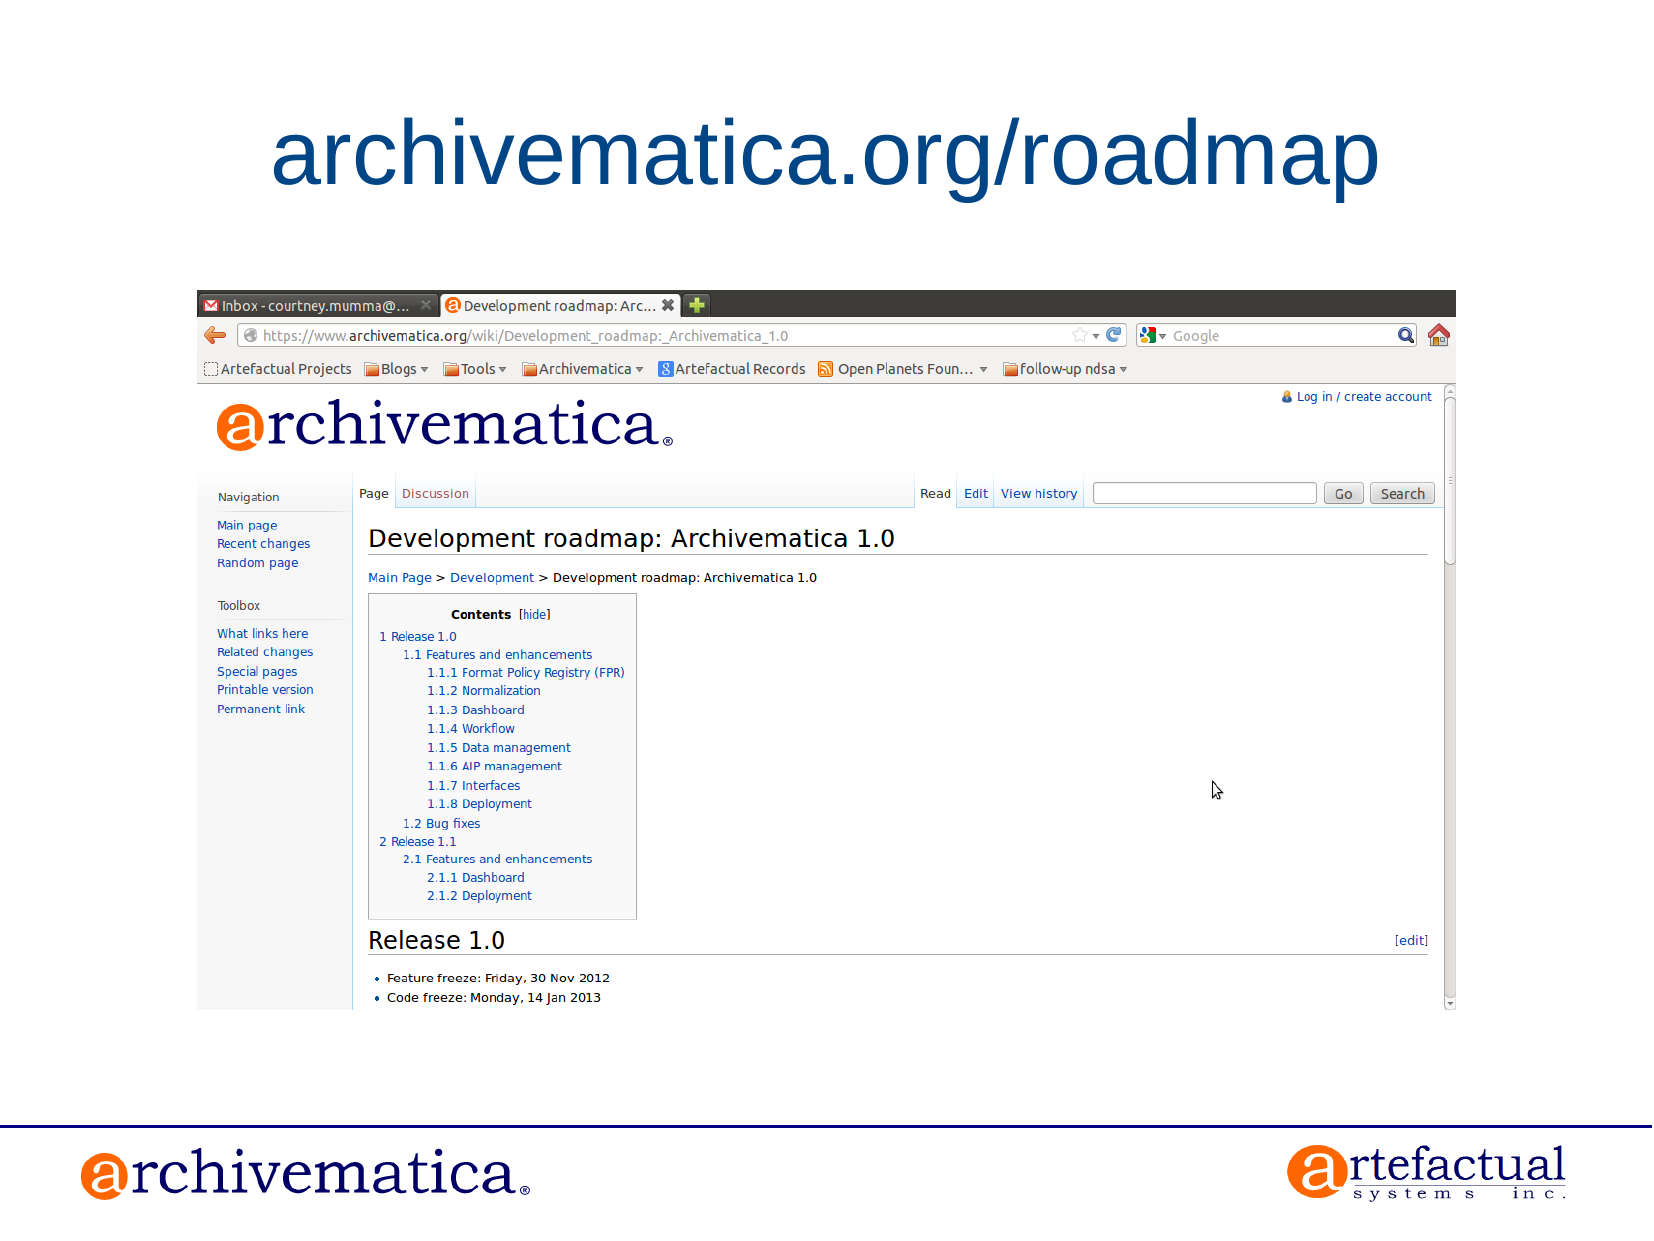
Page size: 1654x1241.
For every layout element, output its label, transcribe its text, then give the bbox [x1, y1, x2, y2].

title archivematica.org/roadmap [82, 49, 1571, 257]
picture [1280, 1137, 1577, 1209]
picture [197, 290, 1456, 1010]
picture [81, 1133, 531, 1216]
